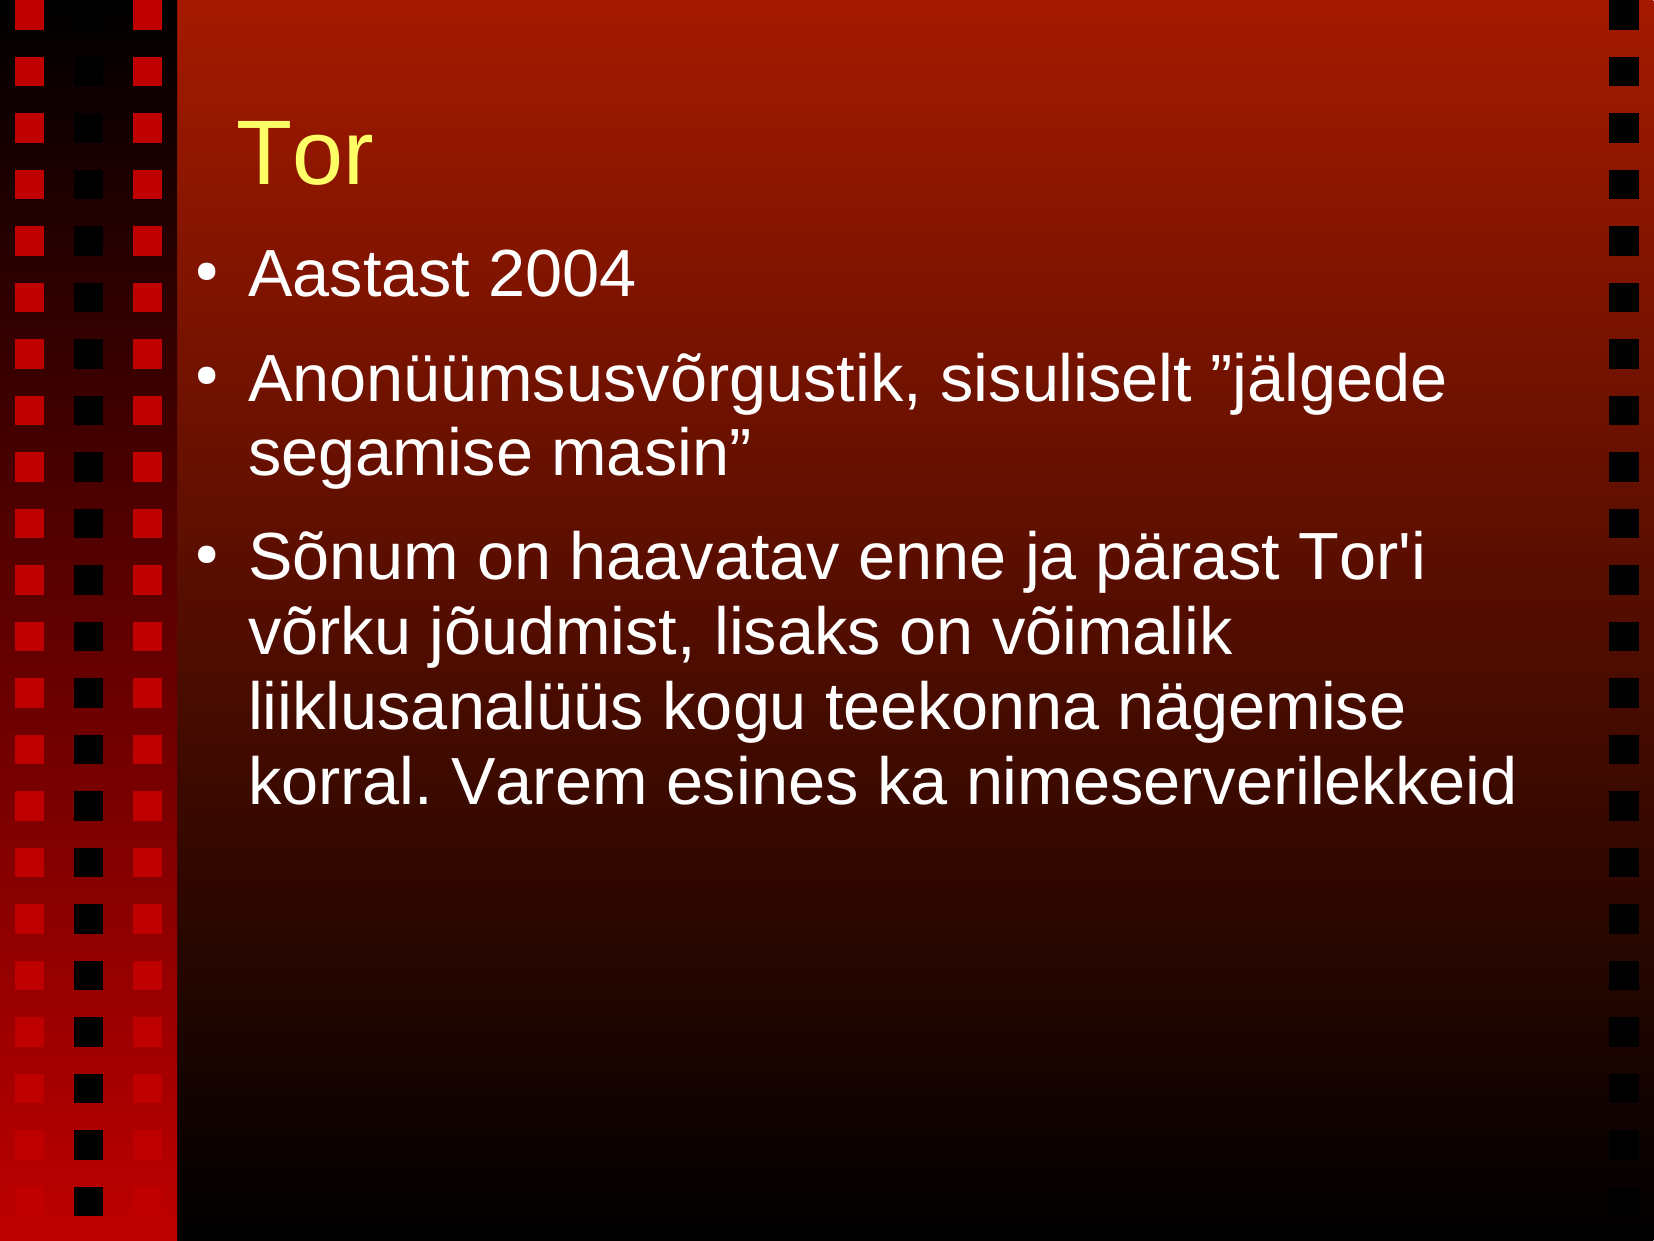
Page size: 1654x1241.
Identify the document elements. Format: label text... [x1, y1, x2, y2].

title Tor [236, 49, 1571, 236]
list Aastast 2004 Anonüümsusvõrgustik, sisuliselt ”jälgede segamise masin” Sõnum on haavatav enne ja pärast Tor'i võrku jõudmist, lisaks on võimalik liiklusanalüüs kogu teekonna nägemise korral. Varem esines ka nimeserverilekkeid [177, 236, 1571, 1109]
